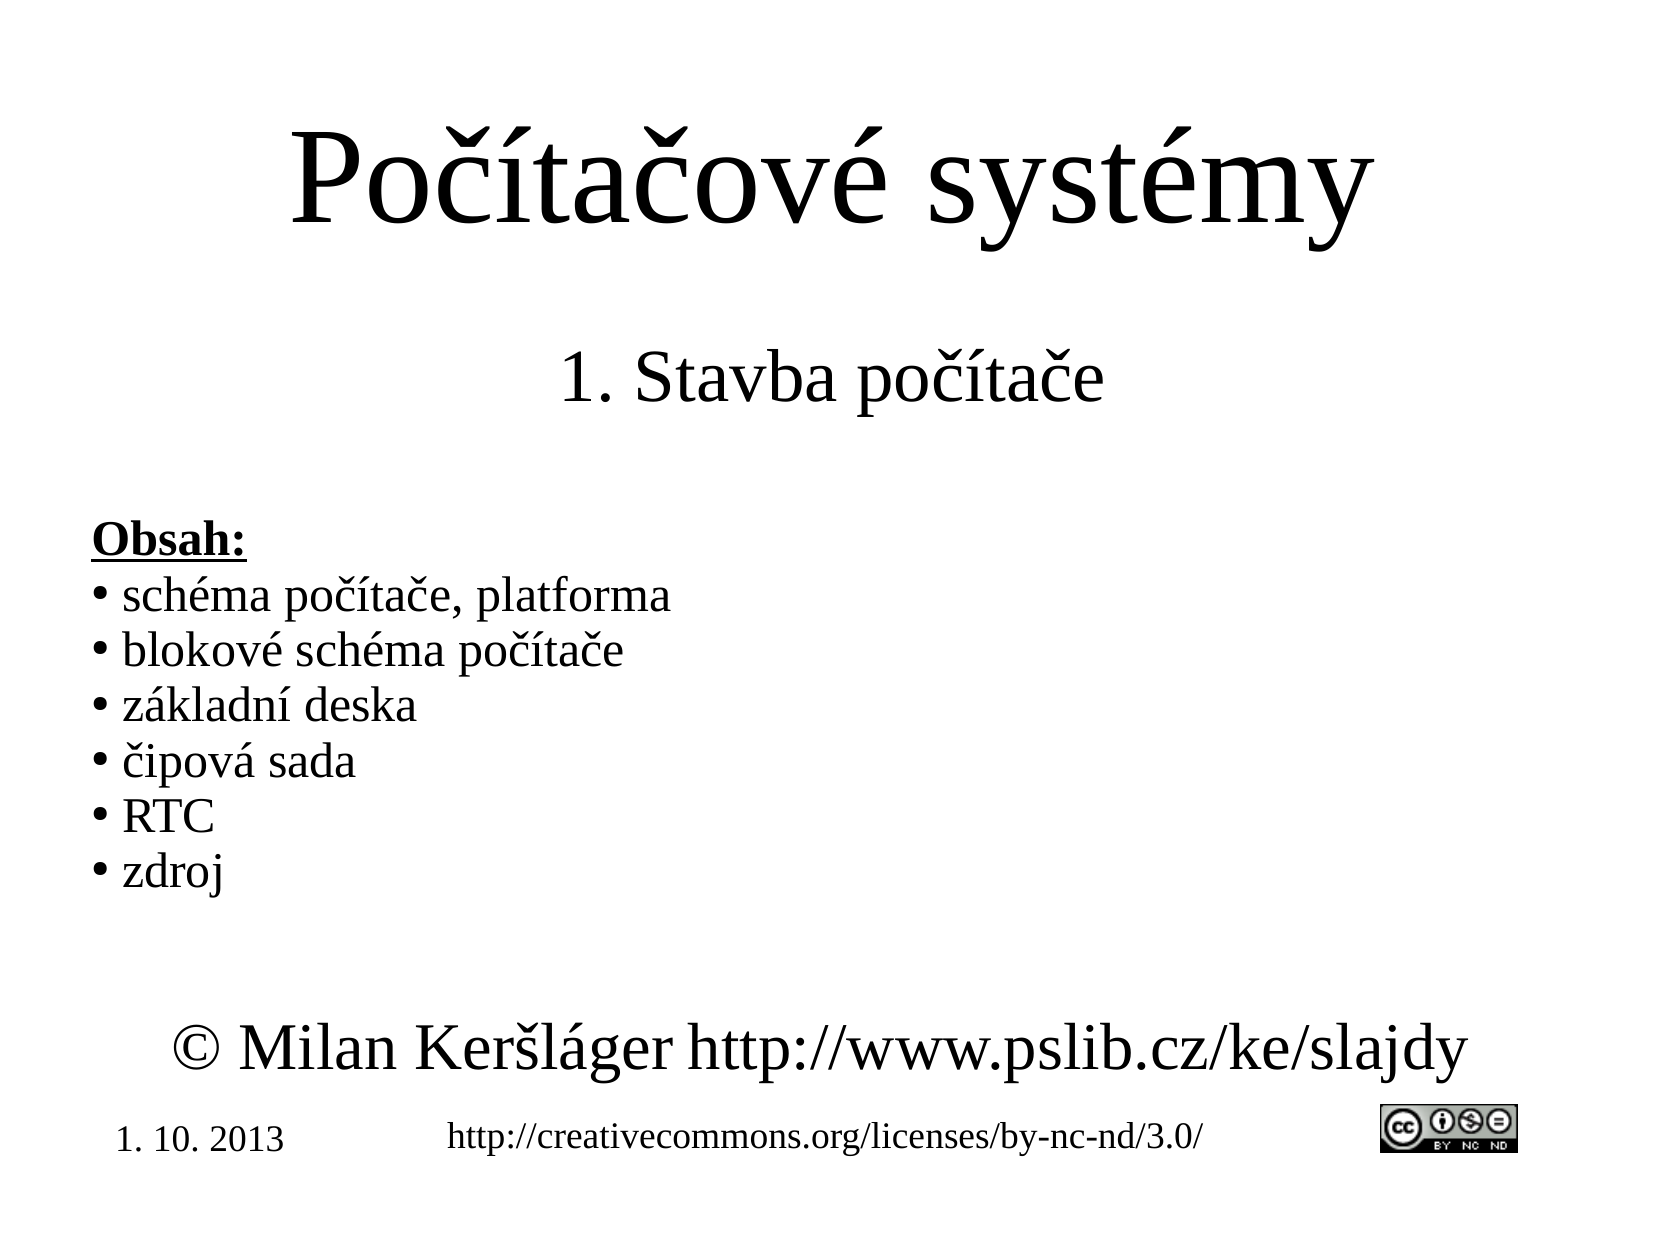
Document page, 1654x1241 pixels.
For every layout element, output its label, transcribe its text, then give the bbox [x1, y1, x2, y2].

title Počítačové systémy 1. Stavba počítače [88, 56, 1577, 461]
text_box http://creativecommons.org/licenses/by-nc-nd/3.0/ [339, 1107, 1313, 1165]
picture [1380, 1104, 1518, 1153]
text_box Obsah: schéma počítače, platforma blokové schéma počítače základní deska čipová sada RTC zdroj [76, 503, 1583, 913]
list © Milan Keršláger http://www.pslib.cz/ke/slajdy [76, 1009, 1565, 1087]
text_box 1. 10. 2013 [100, 1110, 337, 1168]
